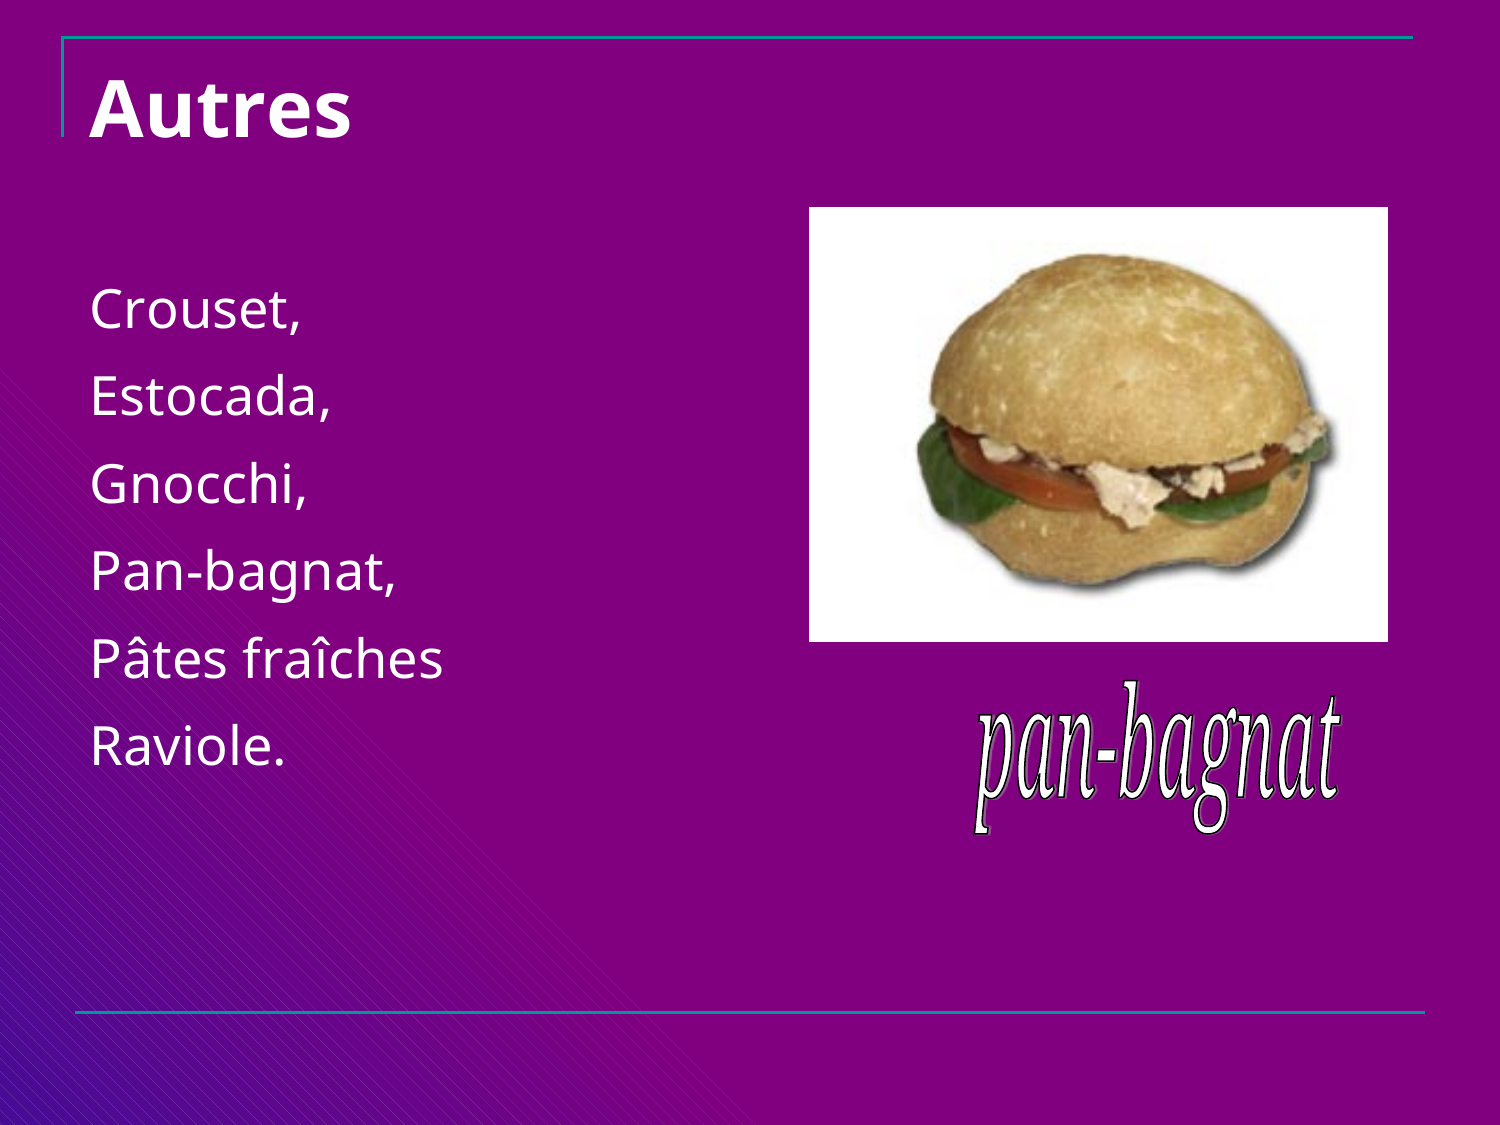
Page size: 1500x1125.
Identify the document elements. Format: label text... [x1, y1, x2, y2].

text_box pan-bagnat [1057, 713, 1095, 799]
text_box pan-bagnat [1096, 749, 1116, 762]
text_box pan-bagnat [1017, 713, 1055, 799]
list Crouset, Estocada, Gnocchi, Pan-bagnat, Pâtes fraîches Raviole. [75, 262, 738, 1006]
picture [809, 207, 1388, 642]
text_box pan-bagnat [1278, 713, 1315, 799]
text_box pan-bagnat [1158, 713, 1196, 799]
text_box pan-bagnat [1118, 680, 1153, 799]
text_box pan-bagnat [1193, 707, 1274, 834]
text_box pan-bagnat [1319, 696, 1341, 799]
text_box pan-bagnat [974, 713, 1012, 834]
title Autres [75, 45, 1426, 252]
